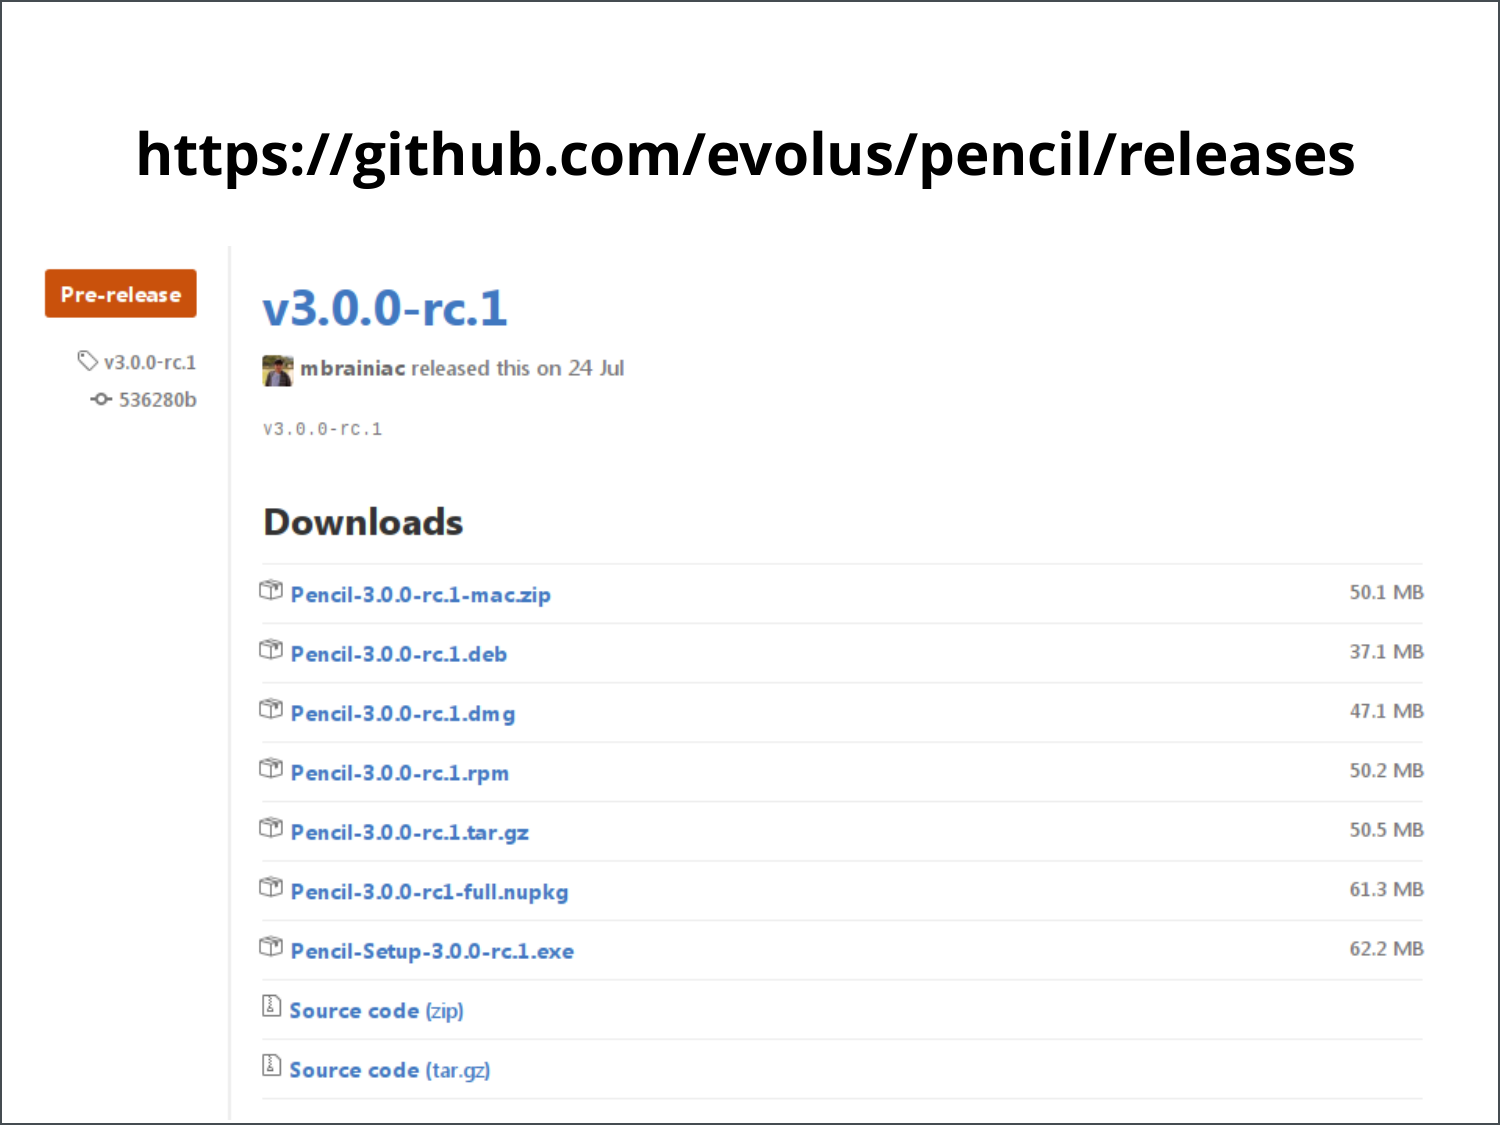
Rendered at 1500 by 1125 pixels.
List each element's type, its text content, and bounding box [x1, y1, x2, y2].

text_box [0, 0, 1500, 1125]
title https://github.com/evolus/pencil/releases [135, 71, 1372, 234]
picture [14, 246, 1462, 1120]
